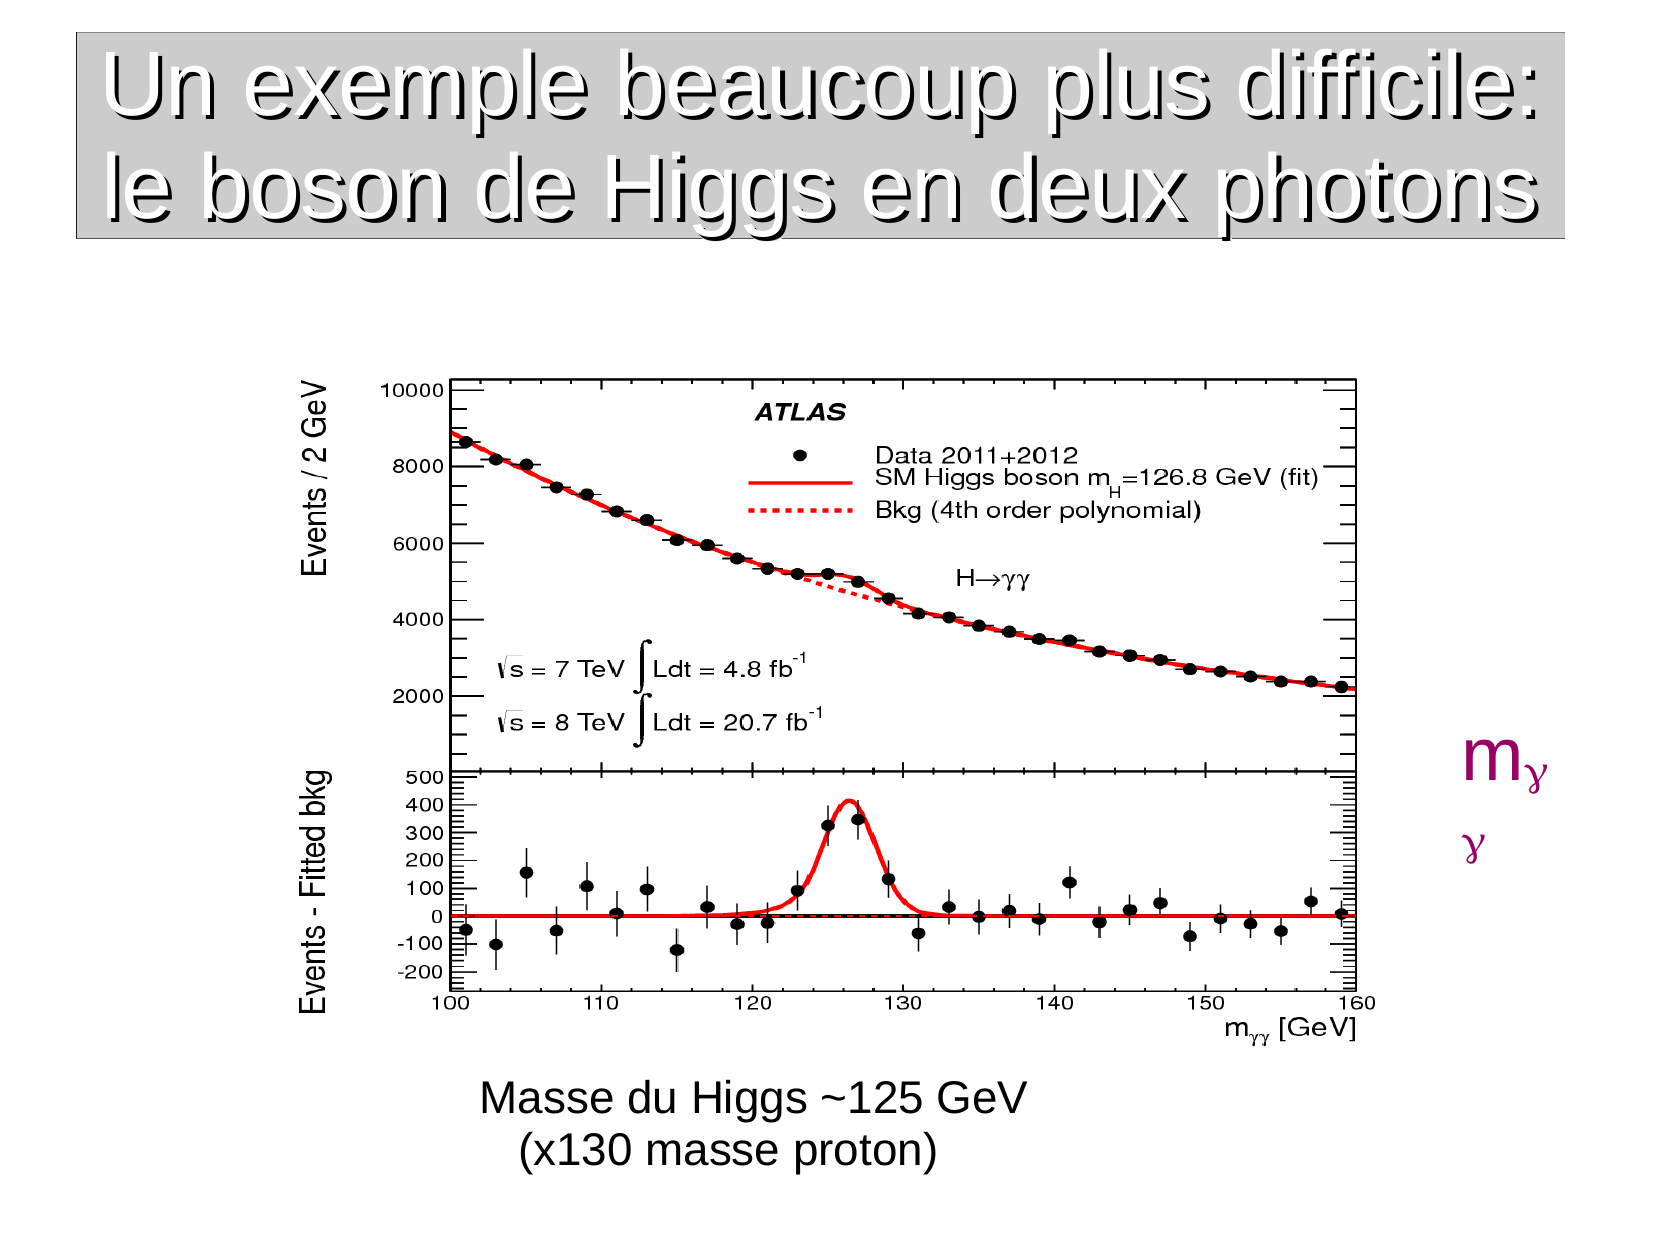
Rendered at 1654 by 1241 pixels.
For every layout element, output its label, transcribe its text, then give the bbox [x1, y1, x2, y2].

text_box mgg [1446, 705, 1576, 901]
text_box Masse du Higgs ~125 GeV (x130 masse proton) [465, 1065, 1171, 1201]
picture [256, 352, 1426, 1053]
title Un exemple beaucoup plus difficile: le boson de Higgs en deux photons [76, 32, 1565, 238]
